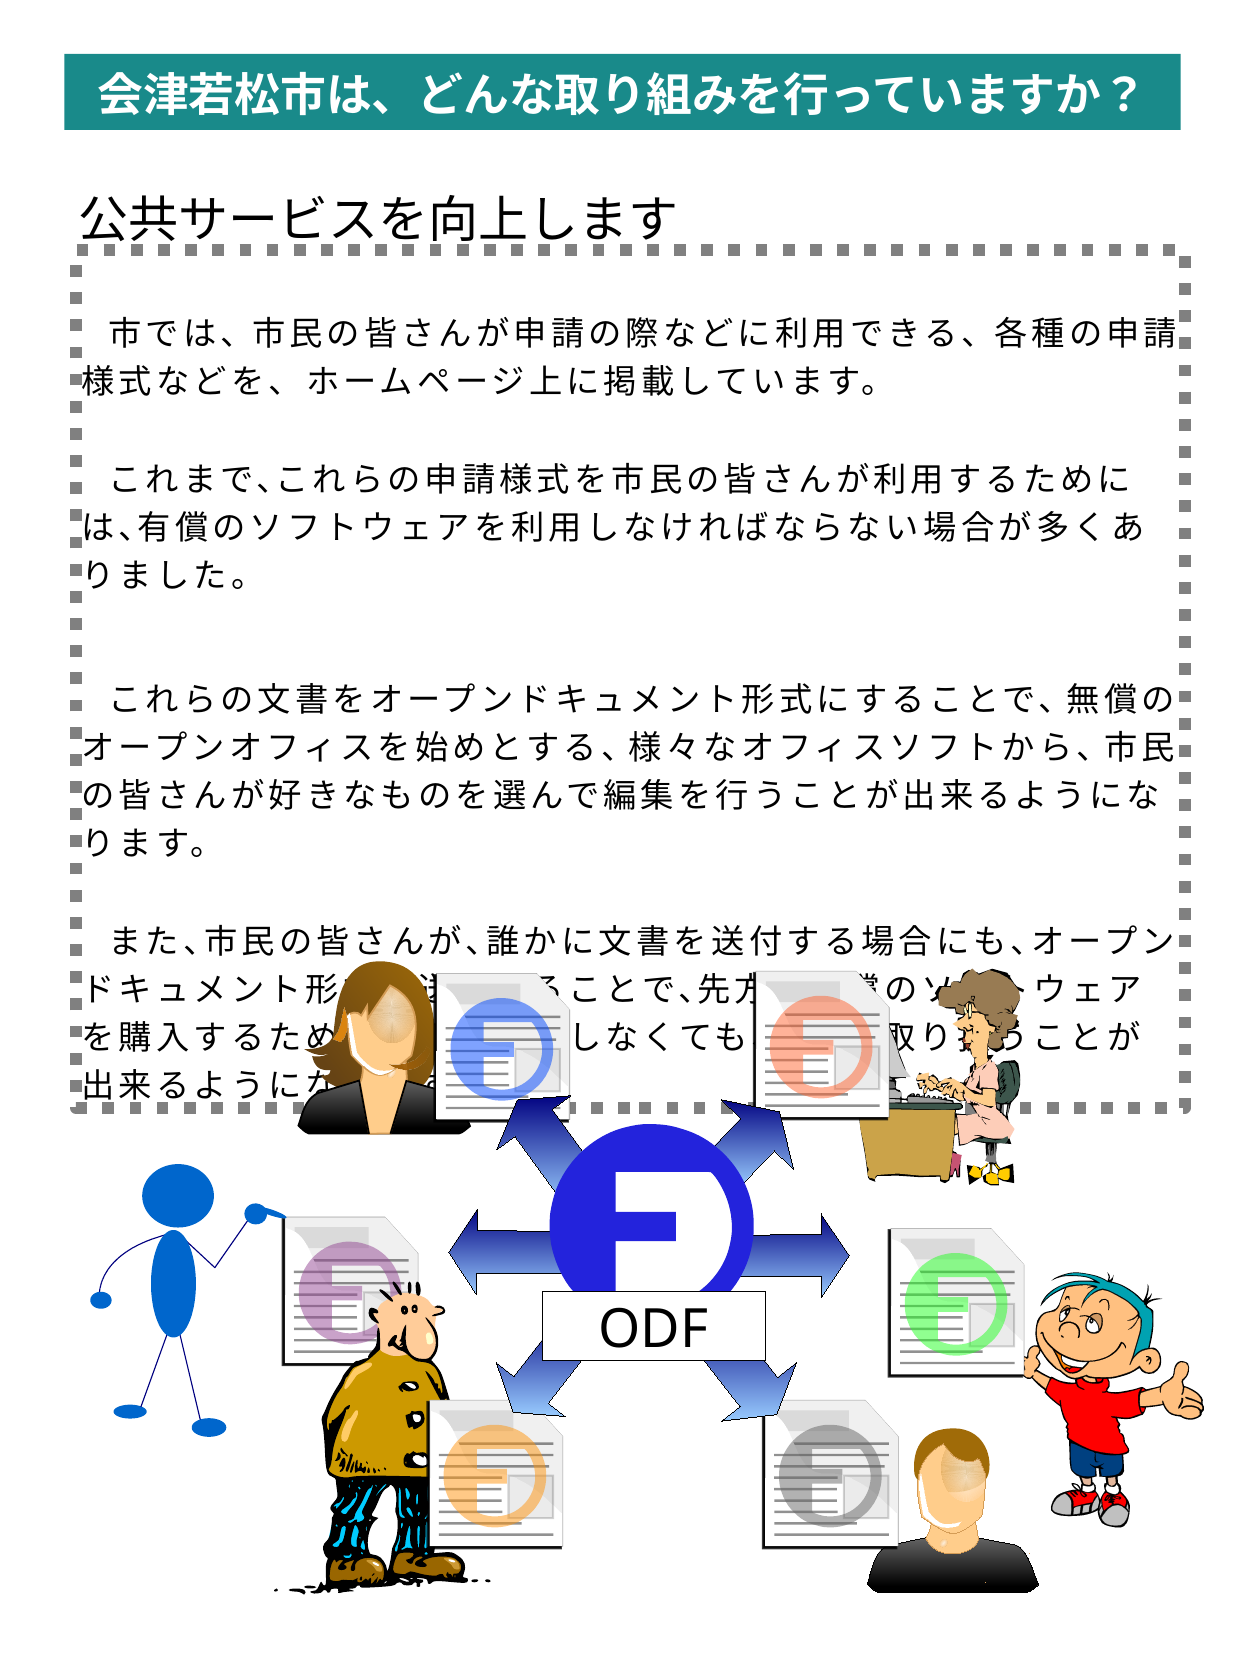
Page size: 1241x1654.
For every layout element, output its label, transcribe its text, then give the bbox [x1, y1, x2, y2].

text_box 公共サービスを向上します [63, 172, 1175, 237]
text_box 市では、市民の皆さんが申請の際などに利用できる、各種の申請様式などを、ホームページ上に掲載しています。 これまで、これらの申請様式を市民の皆さんが利用するためには、有償のソフトウェアを利用しなければならない場合が多くありました。 これらの文書をオープンドキュメント形式にすることで、無償のオープンオフィスを始めとする、様々なオフィスソフトから、市民の皆さんが好きなものを選んで編集を行うことが出来るようになります。 また、市民の皆さんが、誰かに文書を送付する場合にも、オープンドキュメント形式を送付することで、先方が有償のソフトウェアを購入するための費用を負担しなくても、文書を取り扱うことが出来るようになります。 [75, 250, 1185, 851]
text_box [90, 1203, 581, 1594]
title 会津若松市は、どんな取り組みを行っていますか？ [64, 53, 1181, 130]
text_box [298, 961, 1021, 1298]
text_box [704, 1361, 1039, 1593]
text_box [288, 1588, 306, 1595]
text_box [887, 1228, 1204, 1528]
text_box ODF [542, 1291, 766, 1361]
text_box [142, 1164, 214, 1228]
